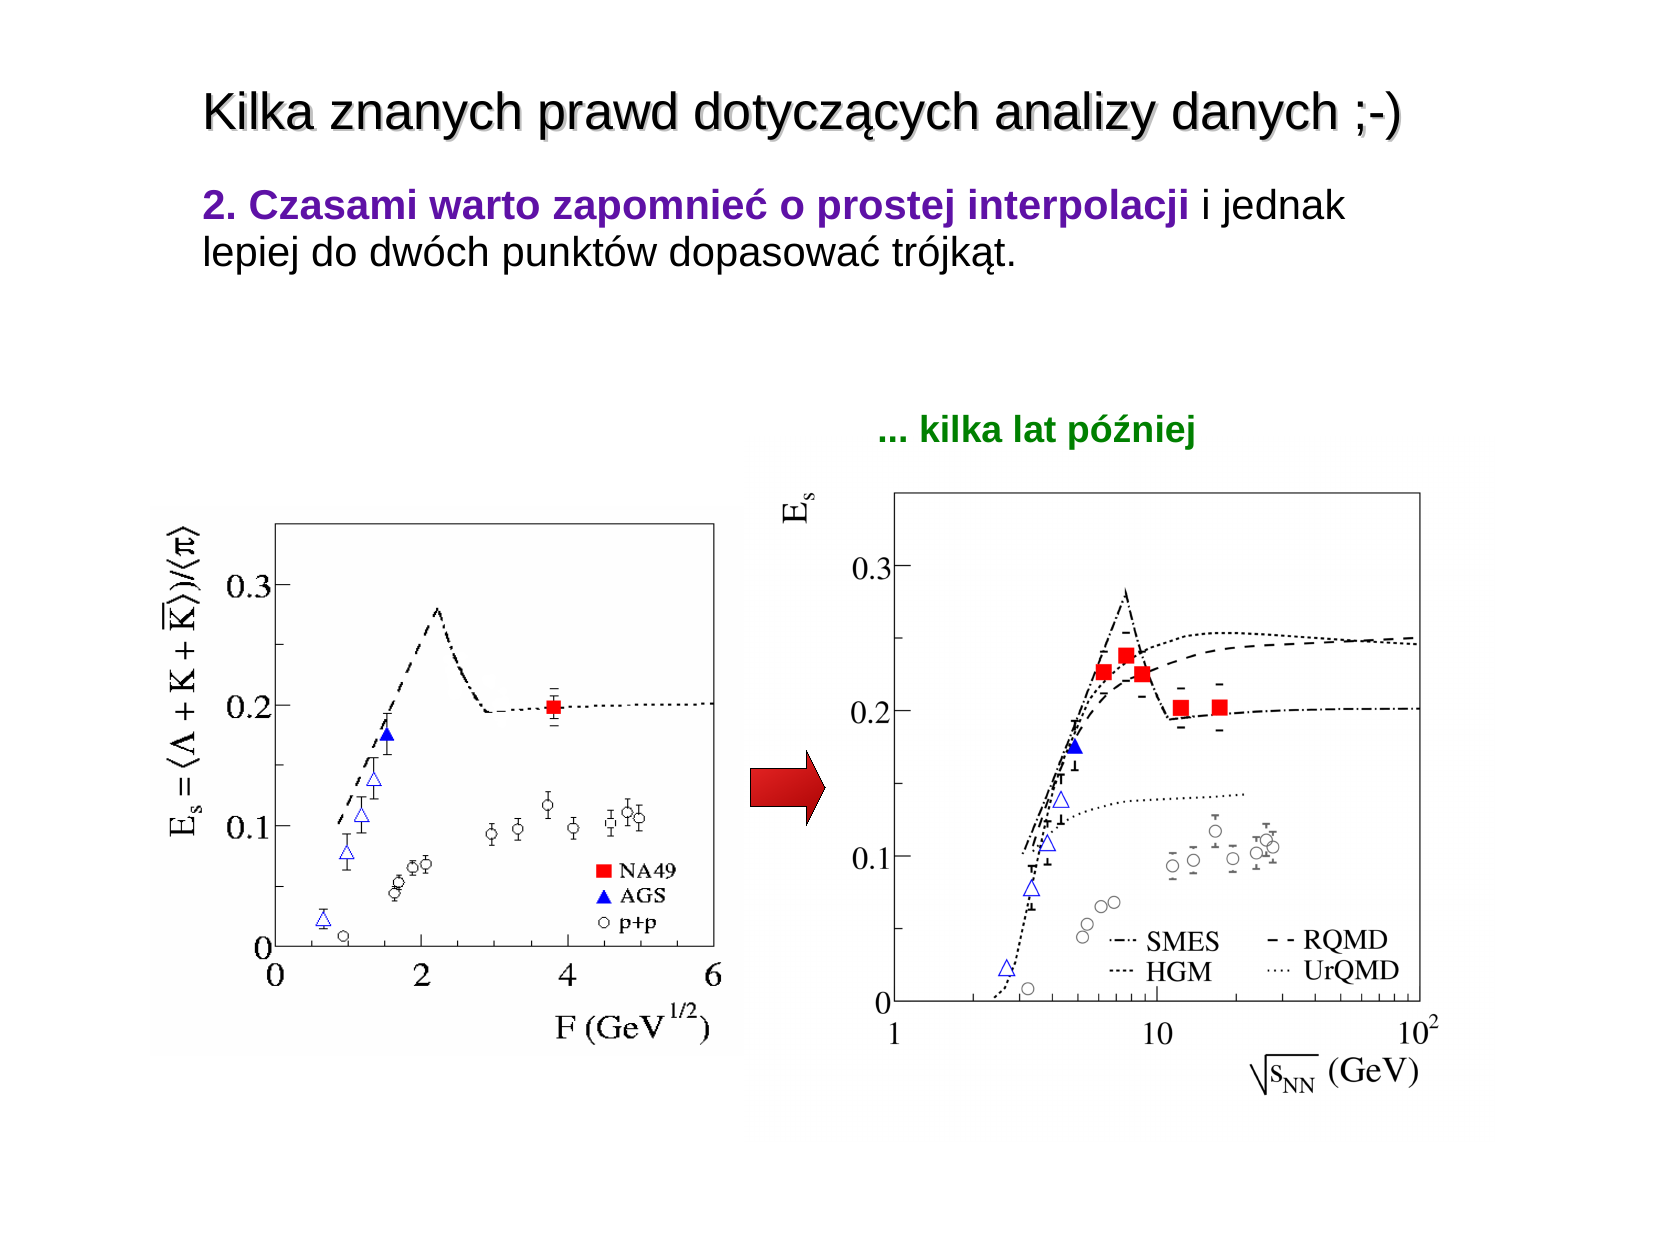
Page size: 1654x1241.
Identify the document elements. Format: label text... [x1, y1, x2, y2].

text_box ... kilka lat później [862, 400, 1351, 464]
text_box Kilka znanych prawd dotyczących analizy danych ;-) 2. Czasami warto zapomnieć o prostej interpolacji i jednak lepiej do dwóch punktów dopasować trójkąt. [187, 75, 1463, 332]
picture [150, 436, 1495, 1142]
text_box [750, 750, 826, 826]
